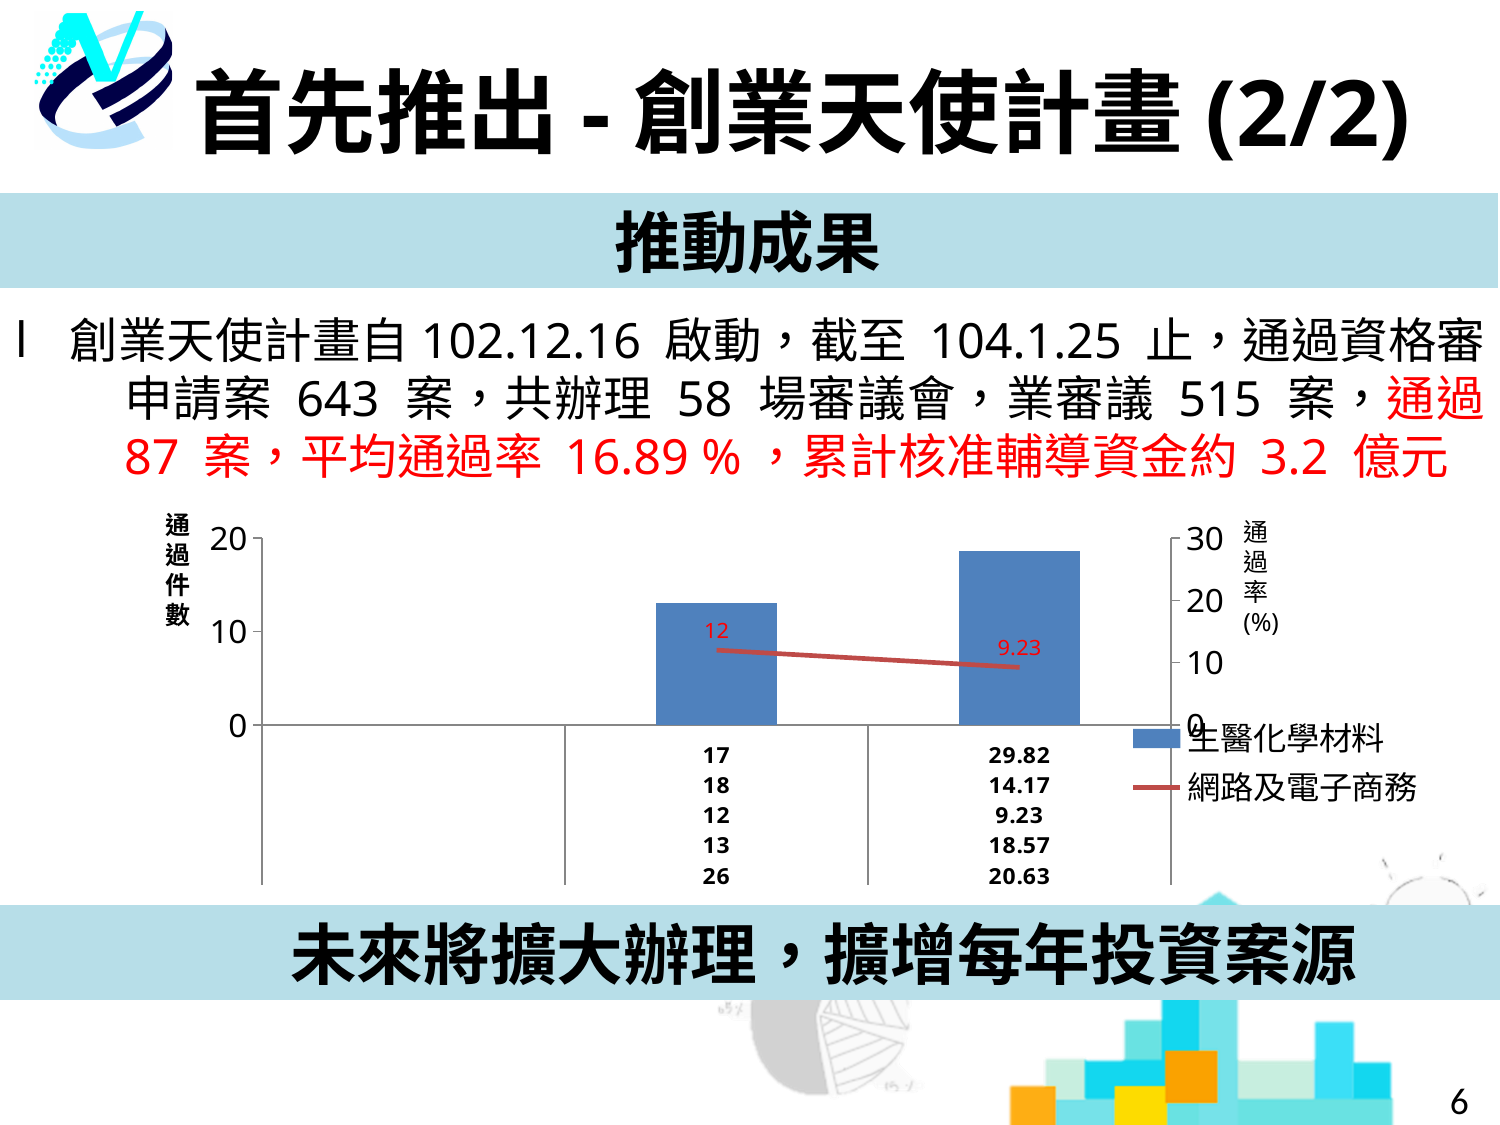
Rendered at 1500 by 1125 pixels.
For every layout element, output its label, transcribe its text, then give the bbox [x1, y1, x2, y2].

title 首先推出-創業天使計畫(2/2) [103, 0, 1500, 219]
text_box 通過率(%) [1228, 508, 1306, 646]
list 創業天使計畫自102.12.16 啟動，截至 104.1.25 止，通過資格審申請案 643 案，共辦理 58 場審議會，業審議 515 案，通過 87 案，平均通過率 16.89 %，累計核准輔導資金約 3.2 億元 [0, 302, 1500, 502]
text_box 未來將擴大辦理，擴增每年投資案源 [0, 905, 1500, 1000]
chart [107, 503, 1431, 894]
text_box 推動成果 [0, 193, 1498, 288]
text_box 通過件數 [150, 501, 210, 639]
text_box [1435, 1069, 1500, 1125]
